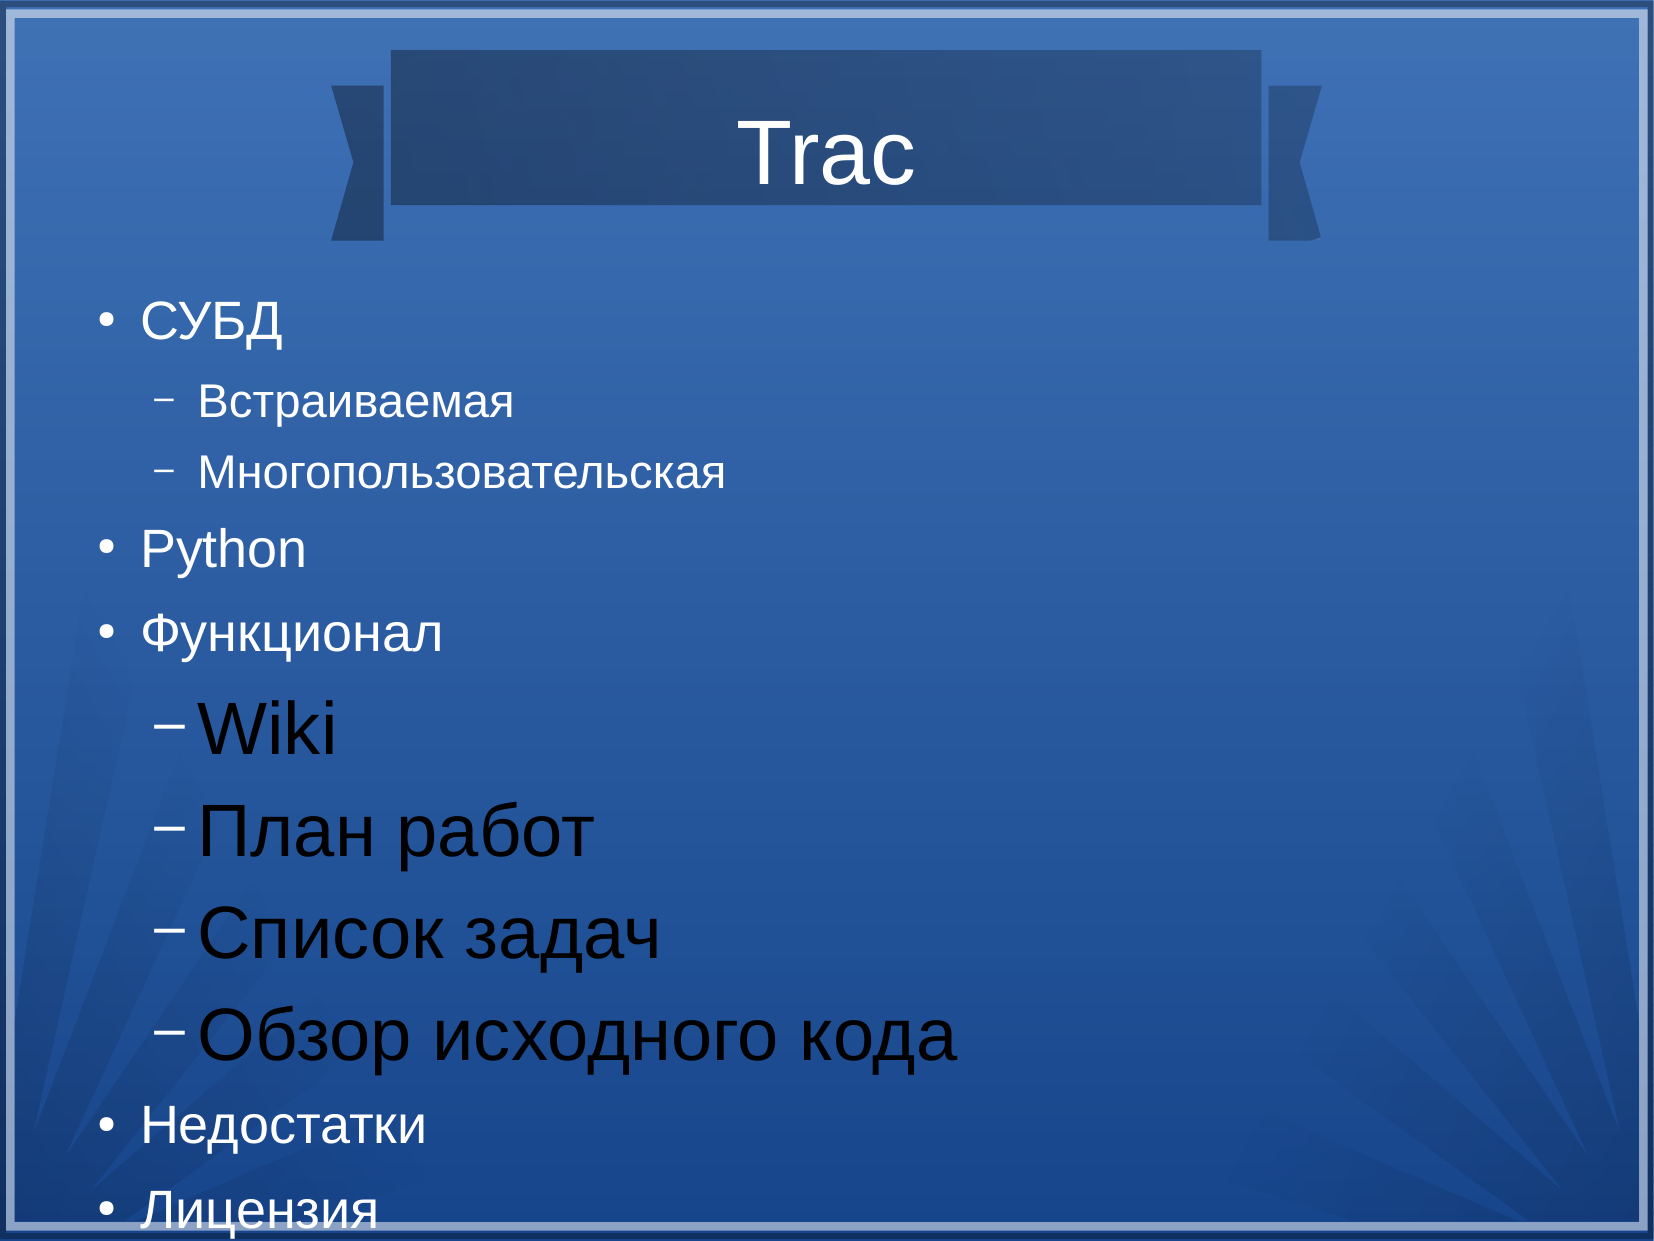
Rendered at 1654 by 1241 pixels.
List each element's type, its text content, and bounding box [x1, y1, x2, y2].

title Trac [82, 49, 1571, 257]
list СУБД Встраиваемая Многопользовательская Python Функционал Wiki План работ Список задач Обзор исходного кода Недостатки Лицензия [82, 290, 1538, 1241]
